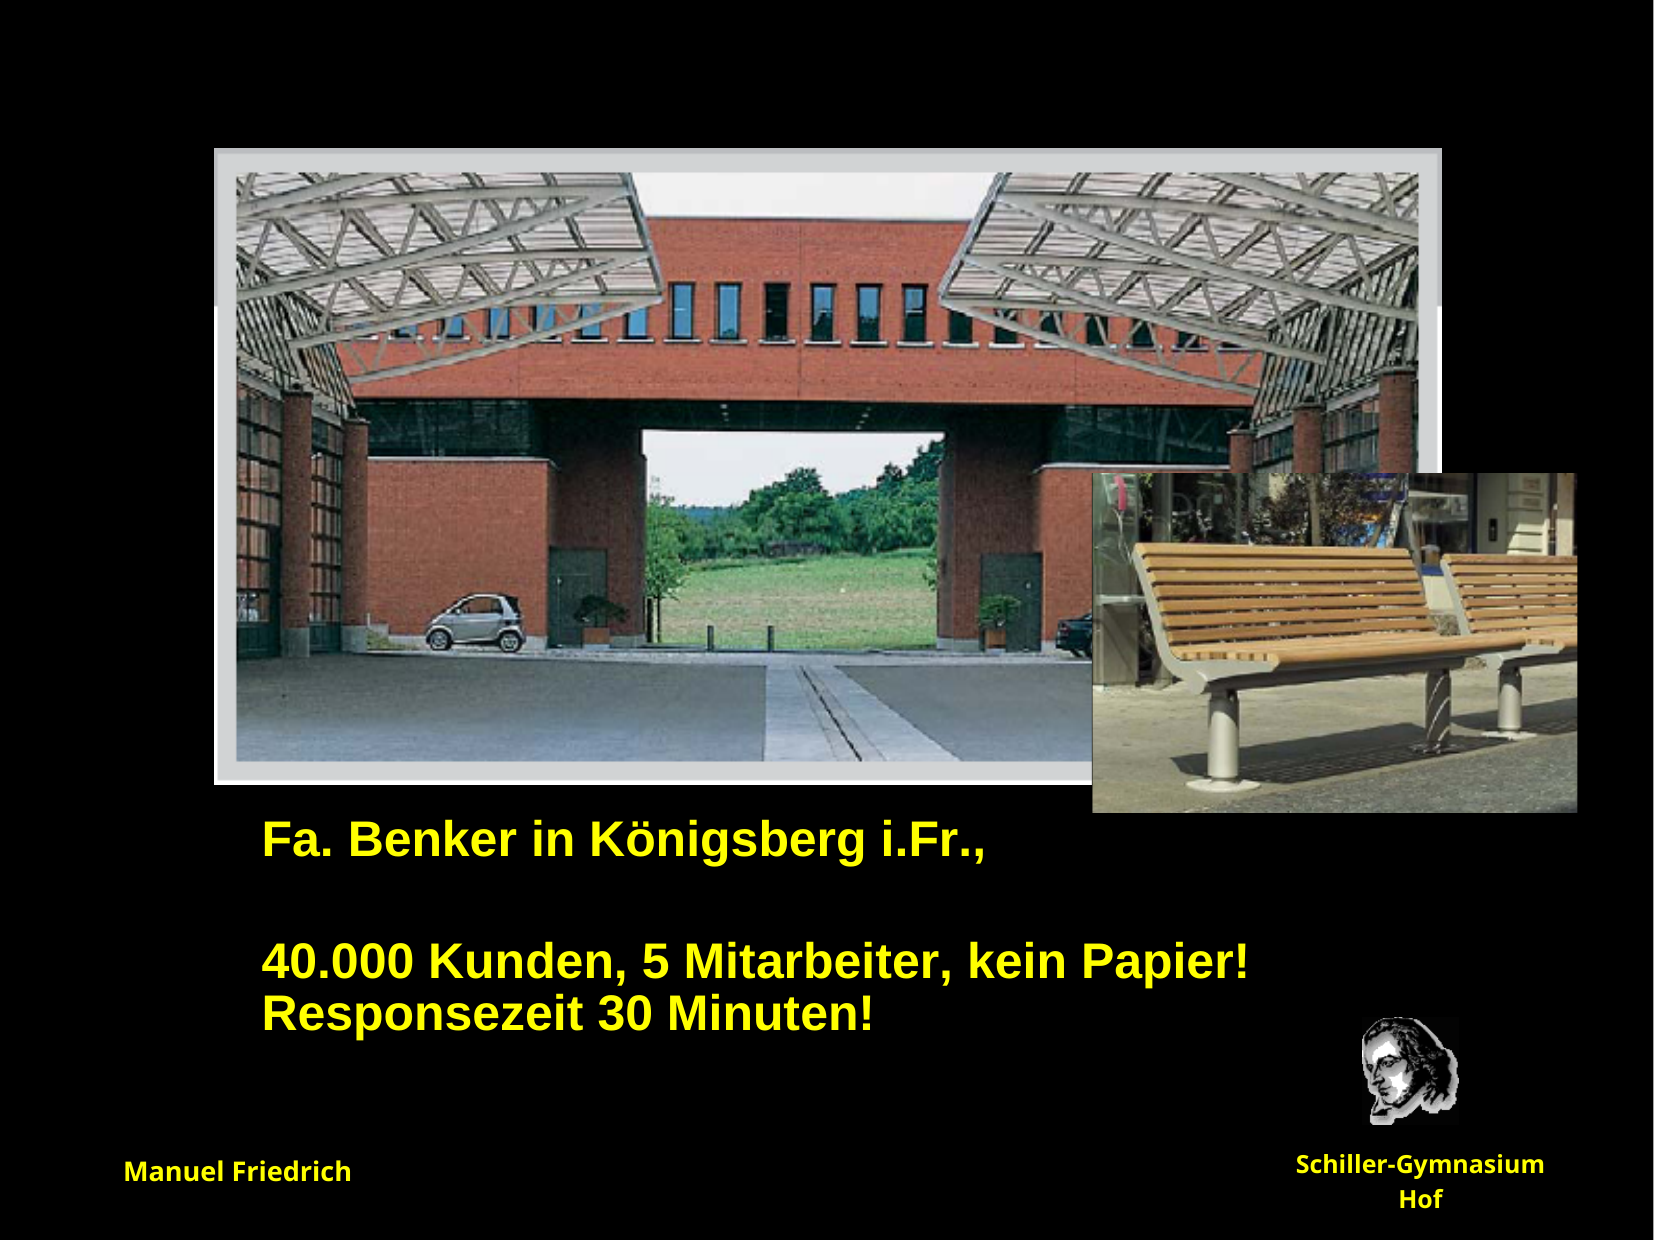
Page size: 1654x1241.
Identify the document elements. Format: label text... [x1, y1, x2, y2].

picture [1362, 1017, 1459, 1126]
text_box Fa. Benker in Königsberg i.Fr., 40.000 Kunden, 5 Mitarbeiter, kein Papier! Responsezeit 30 Minuten! [261, 814, 1252, 1042]
text_box Manuel Friedrich [123, 1151, 353, 1191]
picture [214, 148, 1578, 813]
text_box Schiller-Gymnasium Hof [1295, 1145, 1546, 1216]
